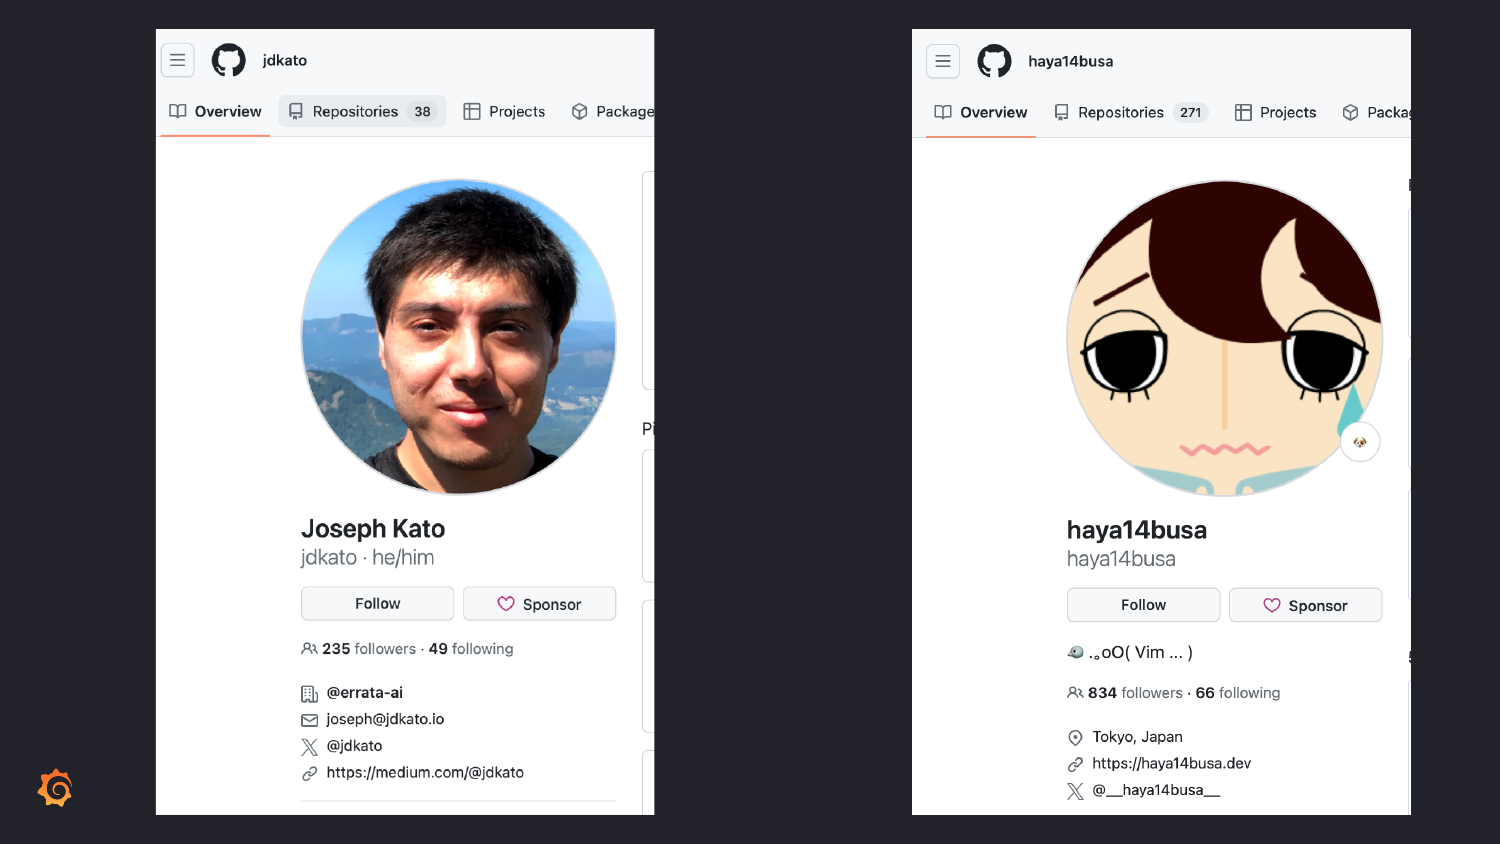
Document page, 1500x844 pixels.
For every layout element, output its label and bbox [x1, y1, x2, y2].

picture [37, 768, 72, 807]
picture [912, 29, 1411, 815]
picture [155, 29, 655, 815]
